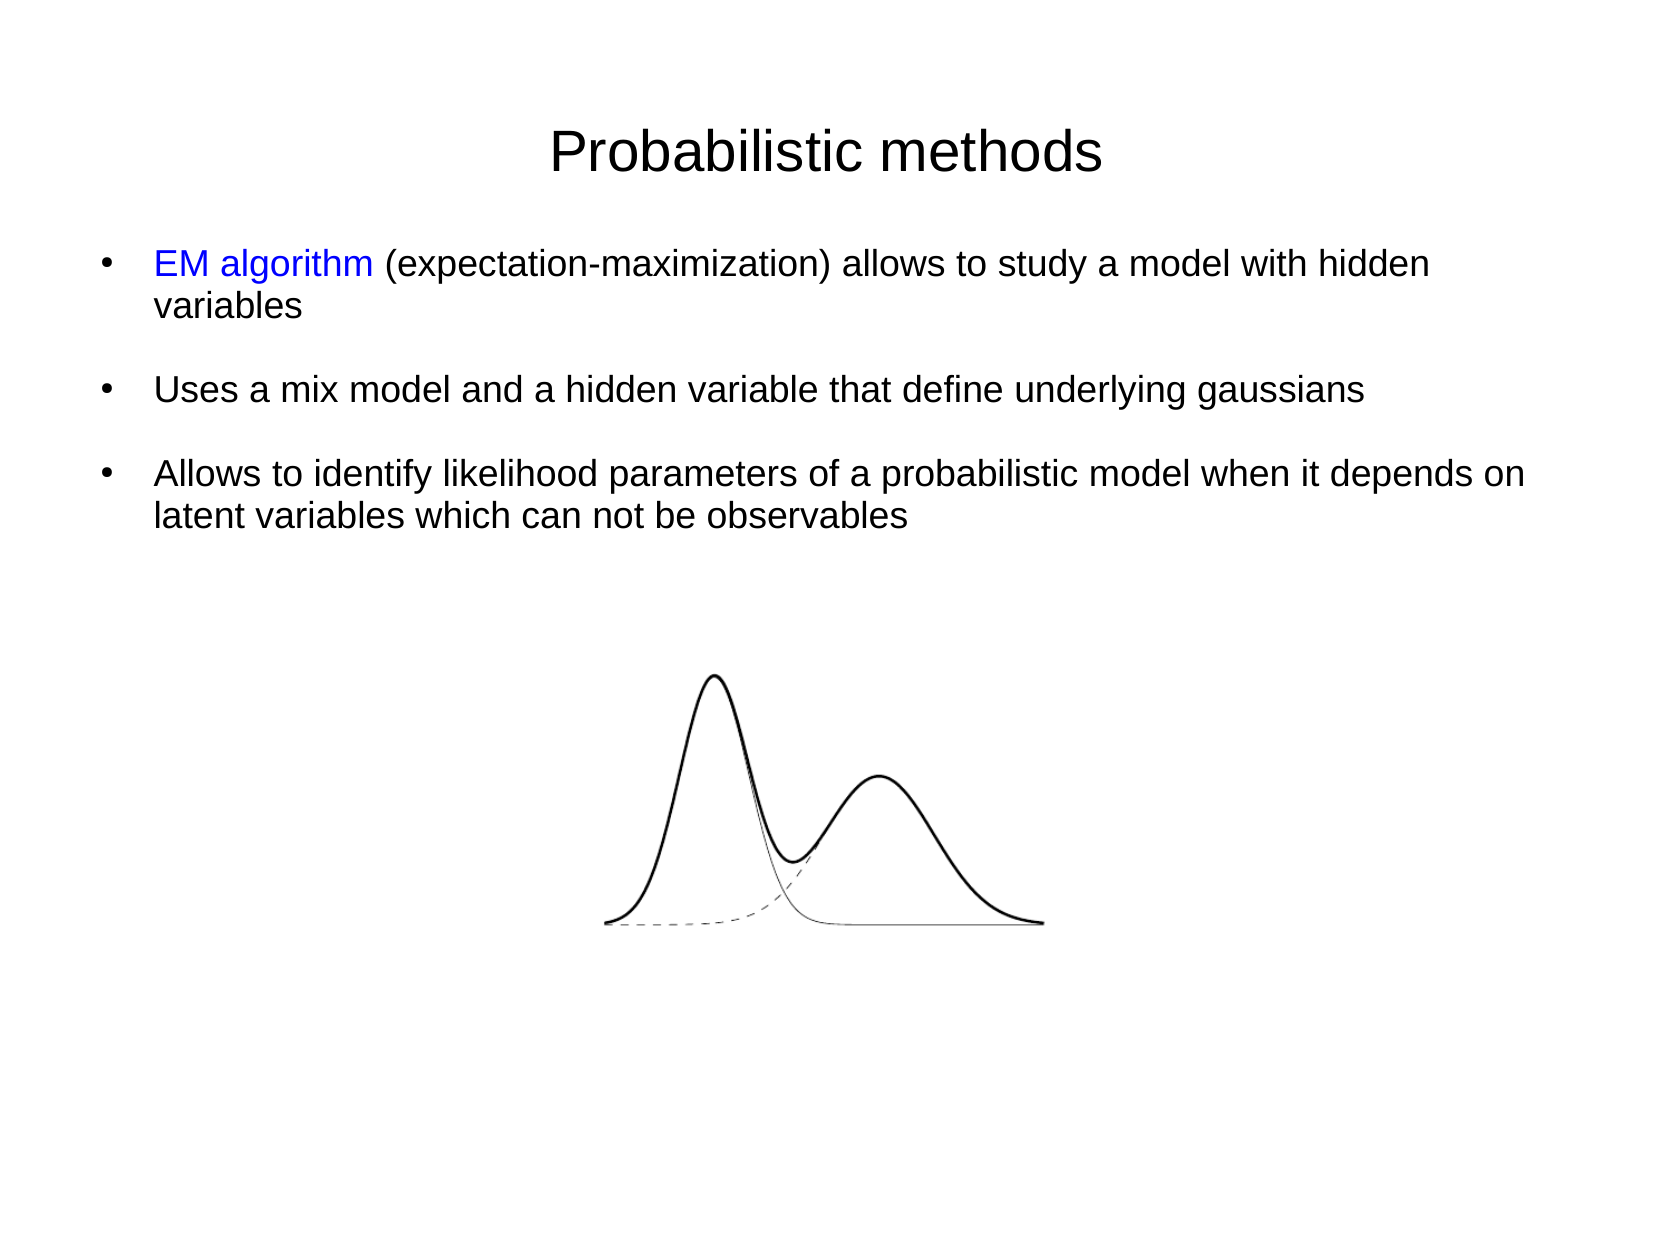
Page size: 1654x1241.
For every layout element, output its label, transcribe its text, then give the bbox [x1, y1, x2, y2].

list EM algorithm (expectation-maximization) allows to study a model with hidden variables Uses a mix model and a hidden variable that define underlying gaussians Allows to identify likelihood parameters of a probabilistic model when it depends on latent variables which can not be observables [82, 242, 1571, 537]
title Probabilistic methods [0, 90, 1654, 213]
picture [555, 623, 1087, 969]
